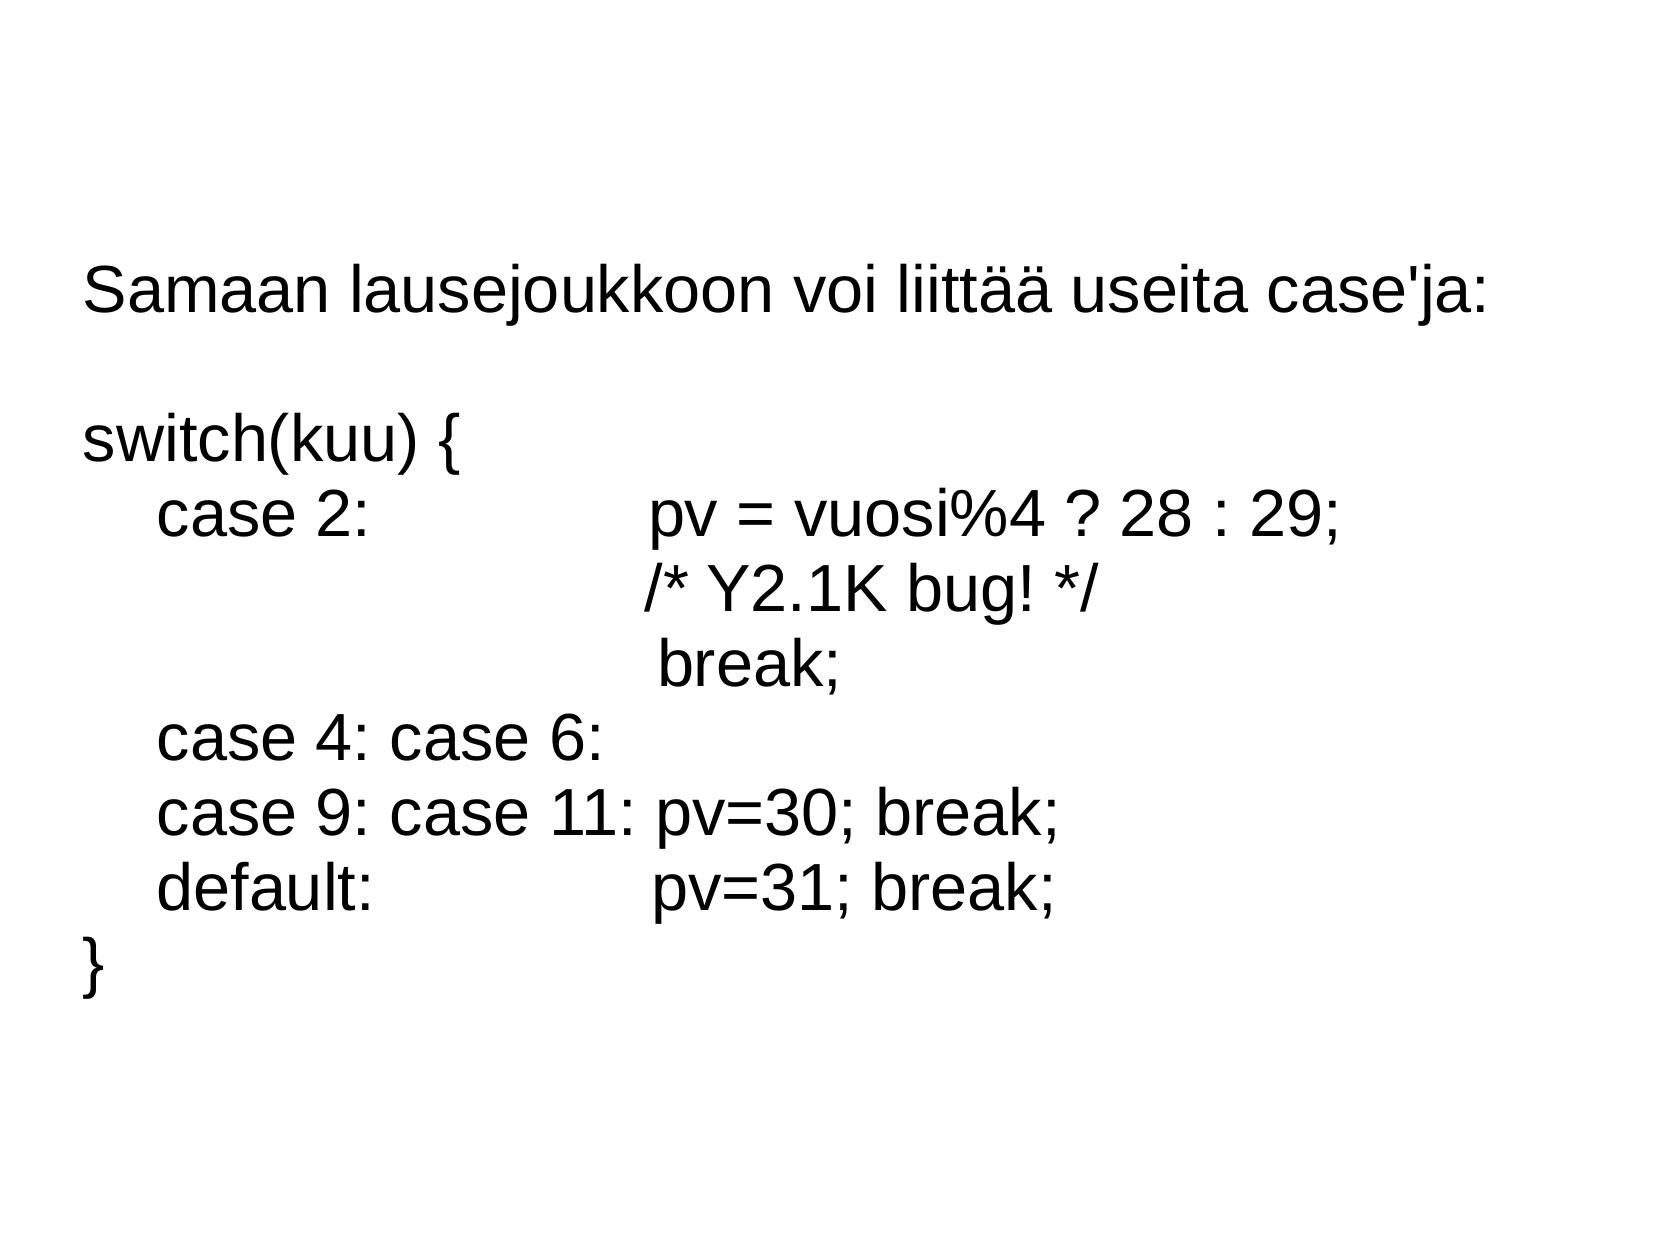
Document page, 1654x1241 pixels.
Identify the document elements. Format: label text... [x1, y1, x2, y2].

text_box Samaan lausejoukkoon voi liittää useita case'ja: switch(kuu) { case 2: pv = vuosi%4 ? 28 : 29; /* Y2.1K bug! */ break; case 4: case 6: case 9: case 11: pv=30; break; default: pv=31; break; } [82, 150, 1571, 1102]
